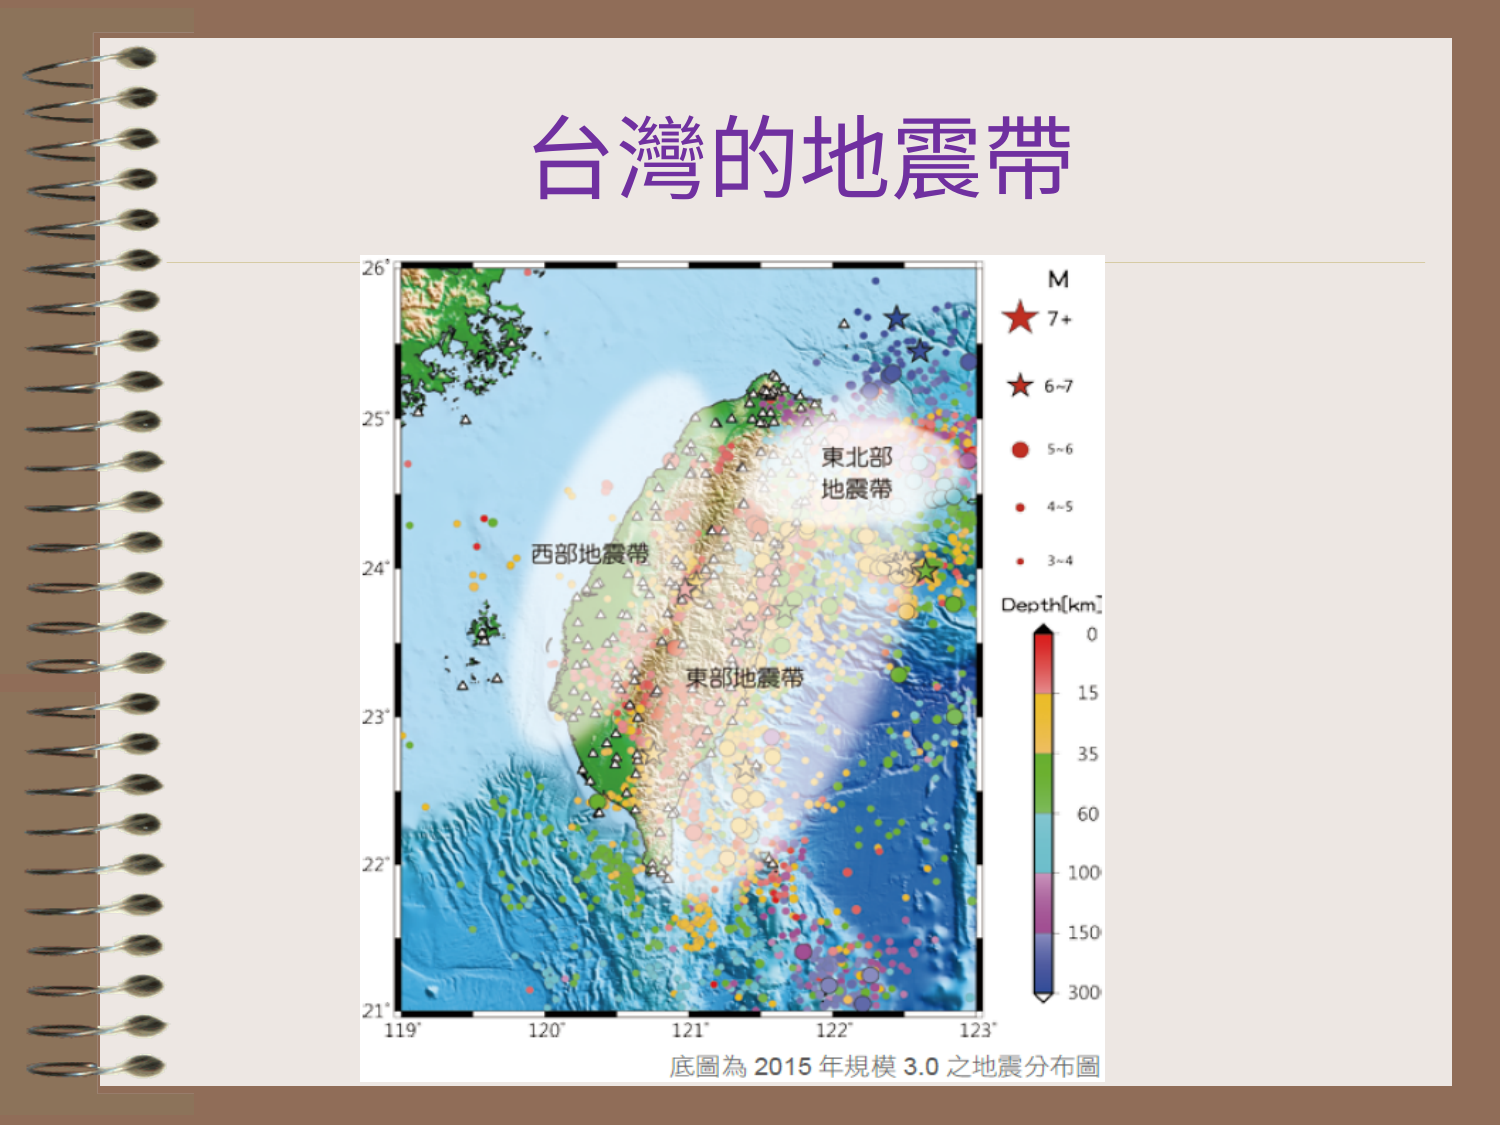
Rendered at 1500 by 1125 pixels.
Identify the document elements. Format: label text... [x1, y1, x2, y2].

title 台灣的地震帶 [174, 62, 1426, 250]
picture [360, 255, 1105, 1082]
